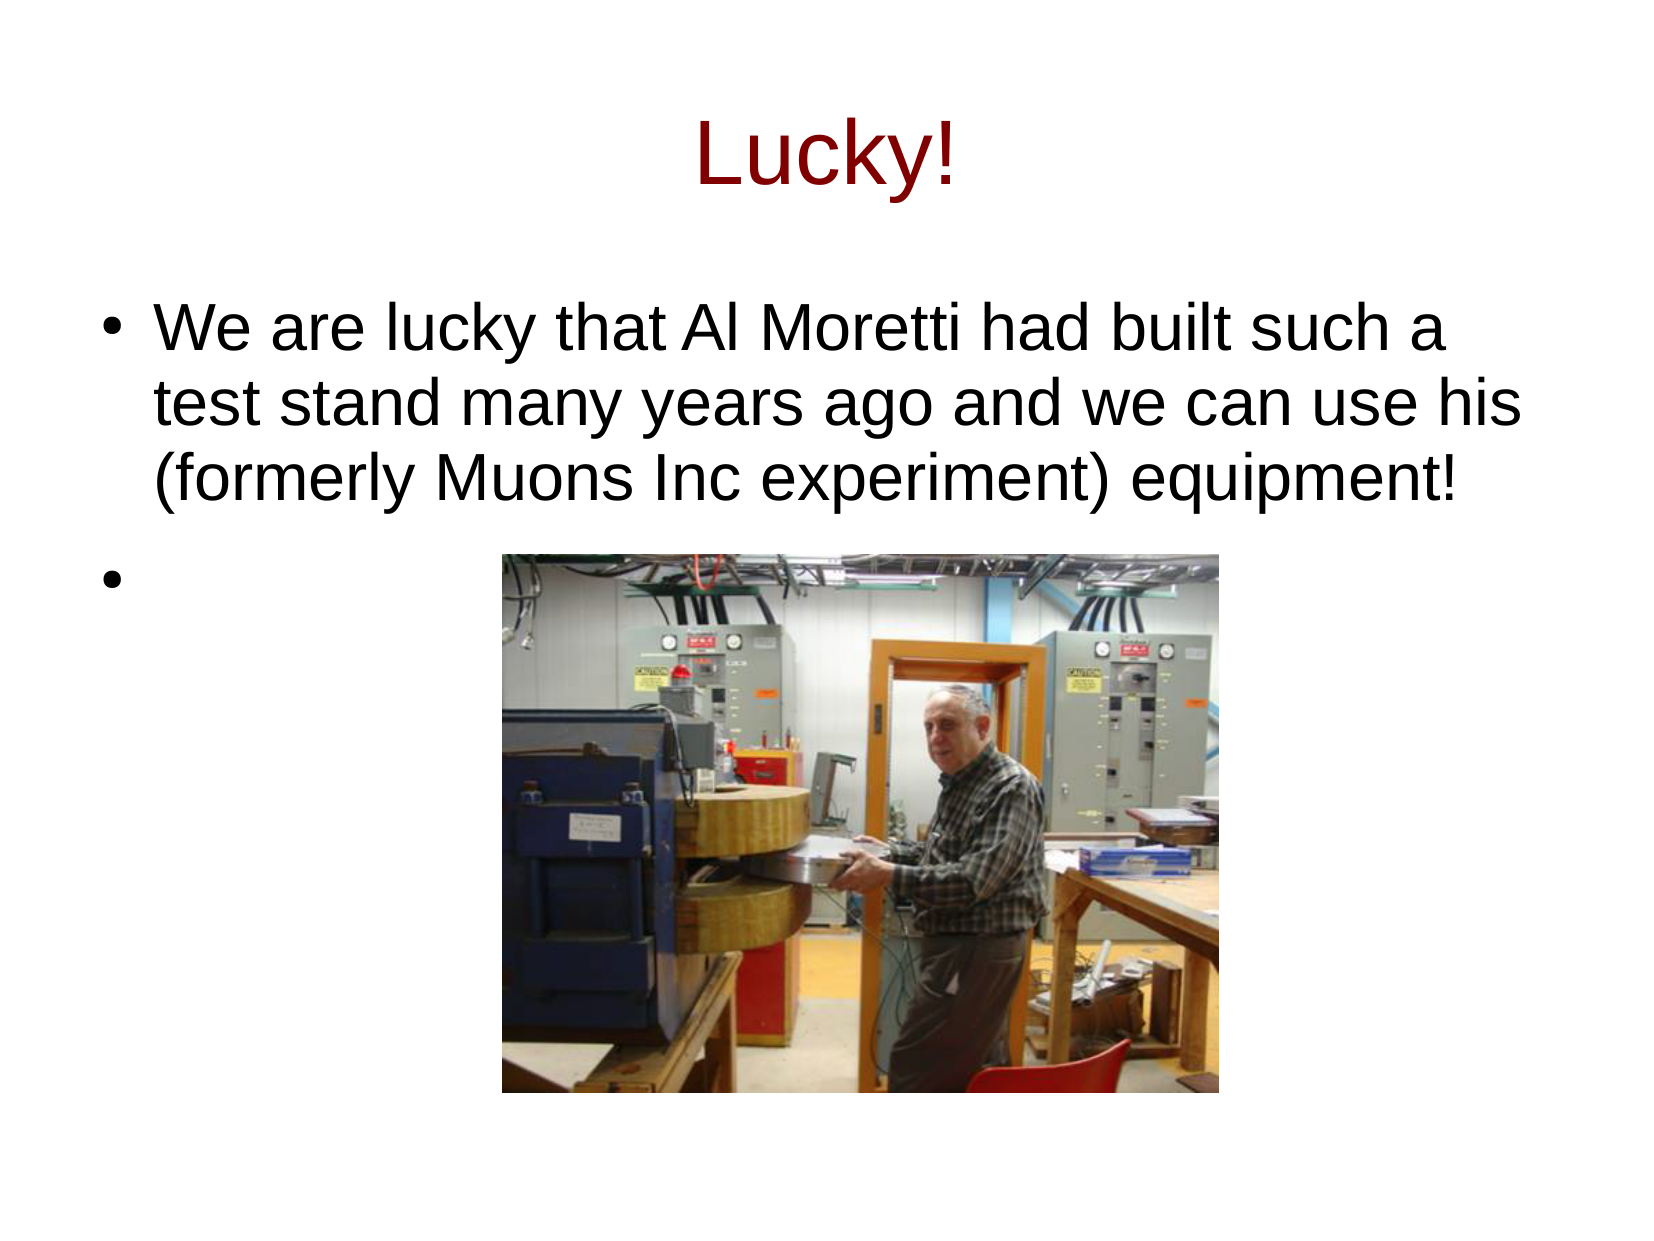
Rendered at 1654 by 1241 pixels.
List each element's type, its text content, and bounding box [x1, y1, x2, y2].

picture [502, 554, 1219, 1093]
list We are lucky that Al Moretti had built such a test stand many years ago and we can use his (formerly Muons Inc experiment) equipment! [82, 290, 1571, 1010]
title Lucky! [82, 49, 1571, 257]
